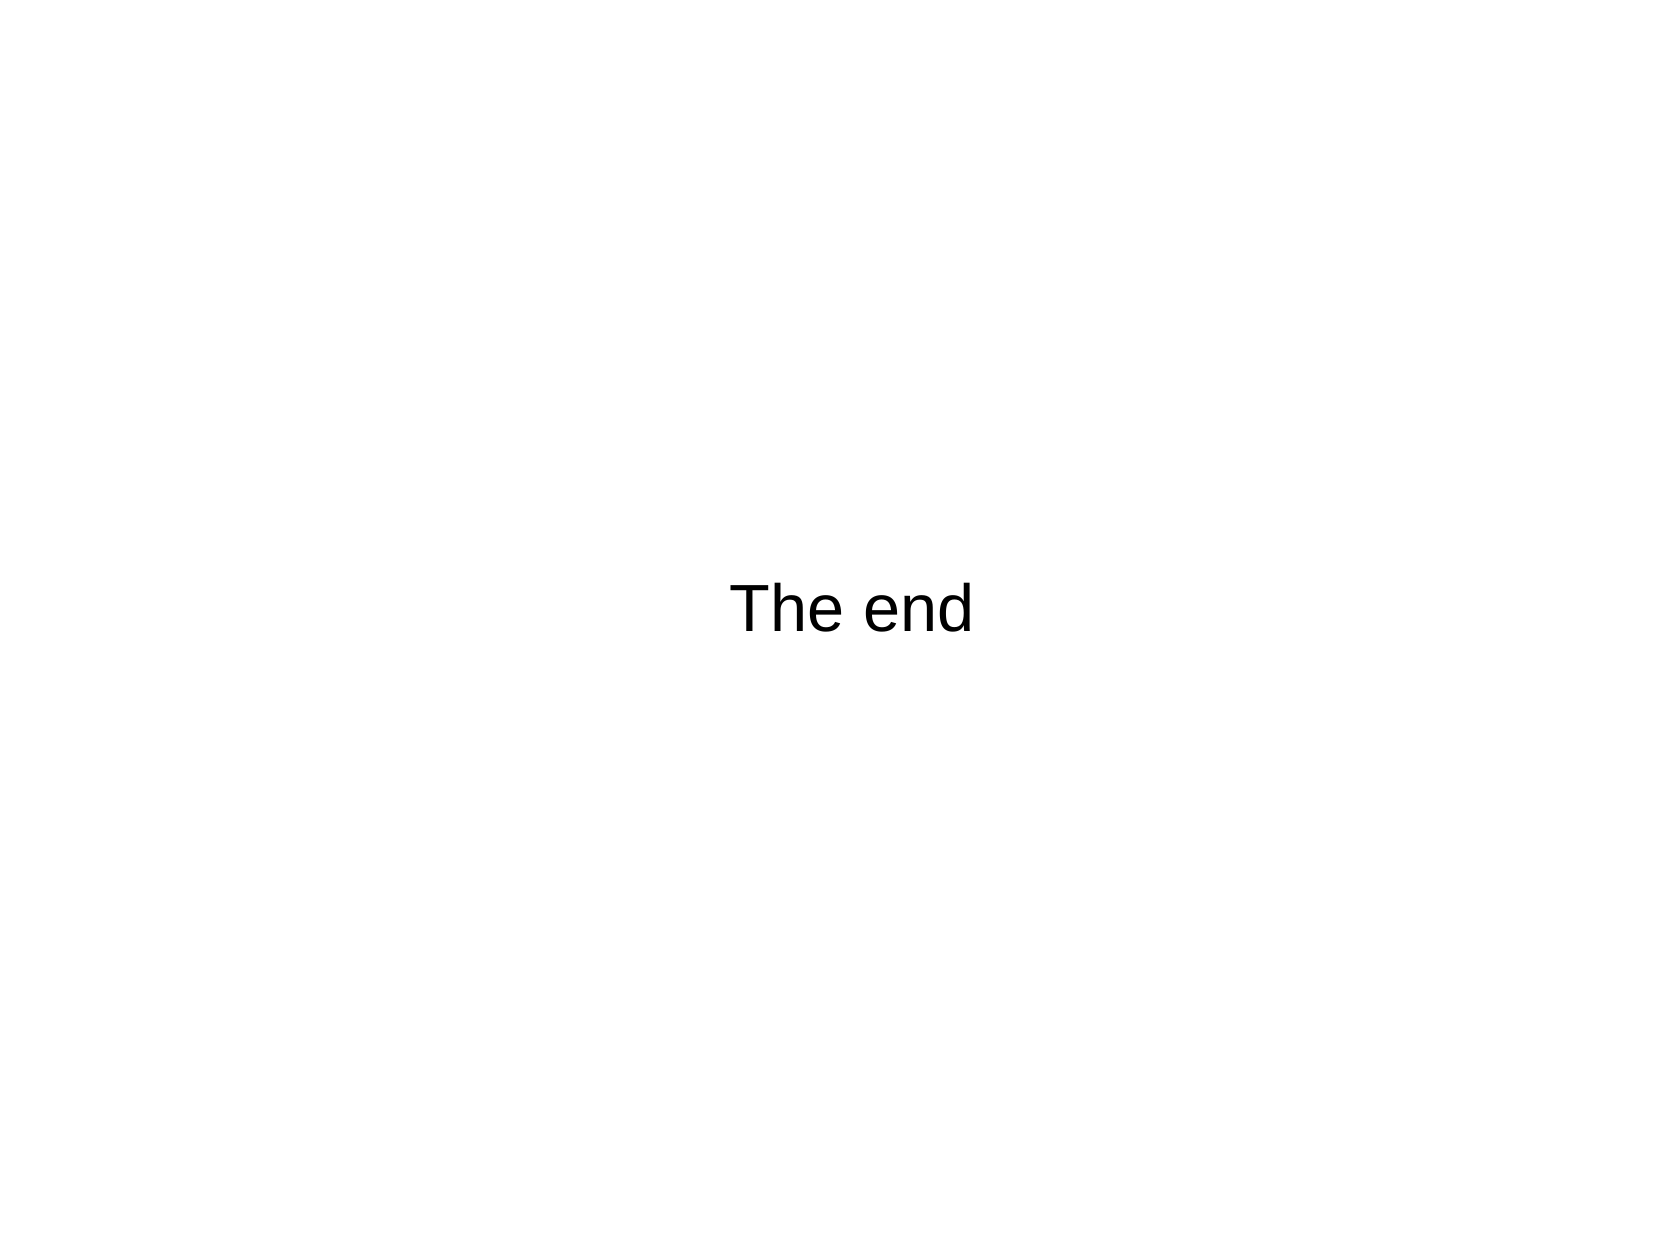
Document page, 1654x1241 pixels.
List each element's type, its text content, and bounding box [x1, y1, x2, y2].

title The end [108, 504, 1597, 712]
